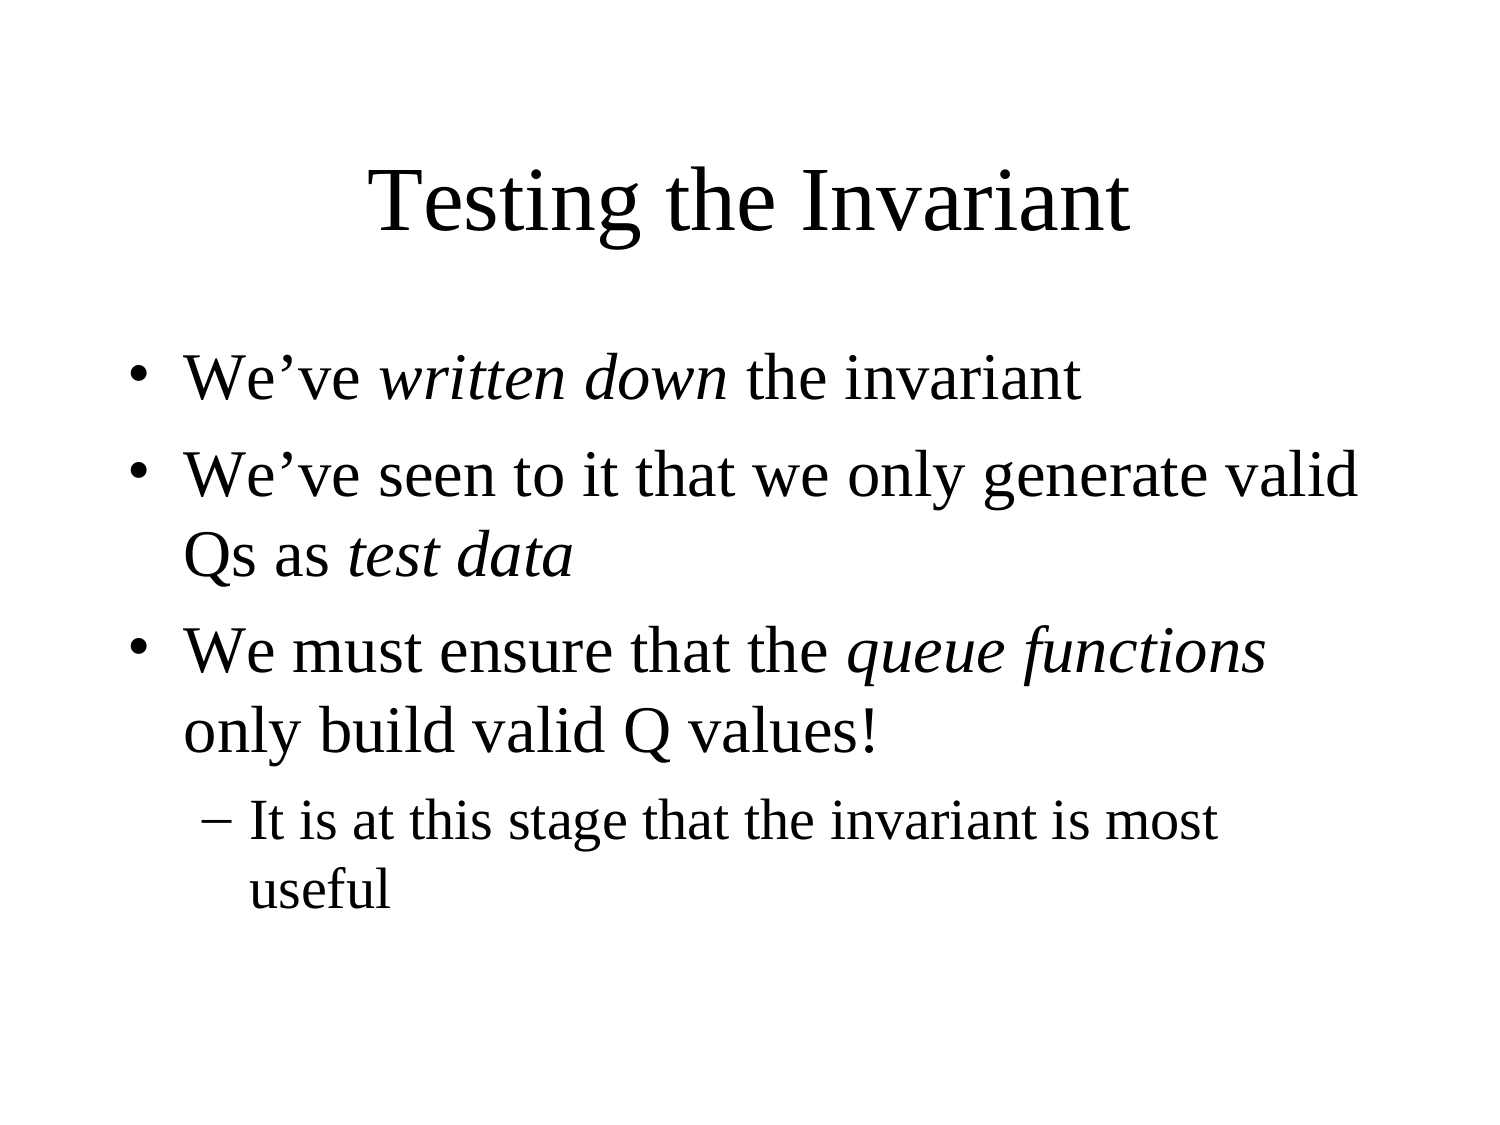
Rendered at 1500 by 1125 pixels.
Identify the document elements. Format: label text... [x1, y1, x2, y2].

list We’ve written down the invariant We’ve seen to it that we only generate valid Qs as test data We must ensure that the queue functions only build valid Q values! It is at this stage that the invariant is most useful [112, 324, 1388, 1000]
title Testing the Invariant [112, 99, 1388, 288]
